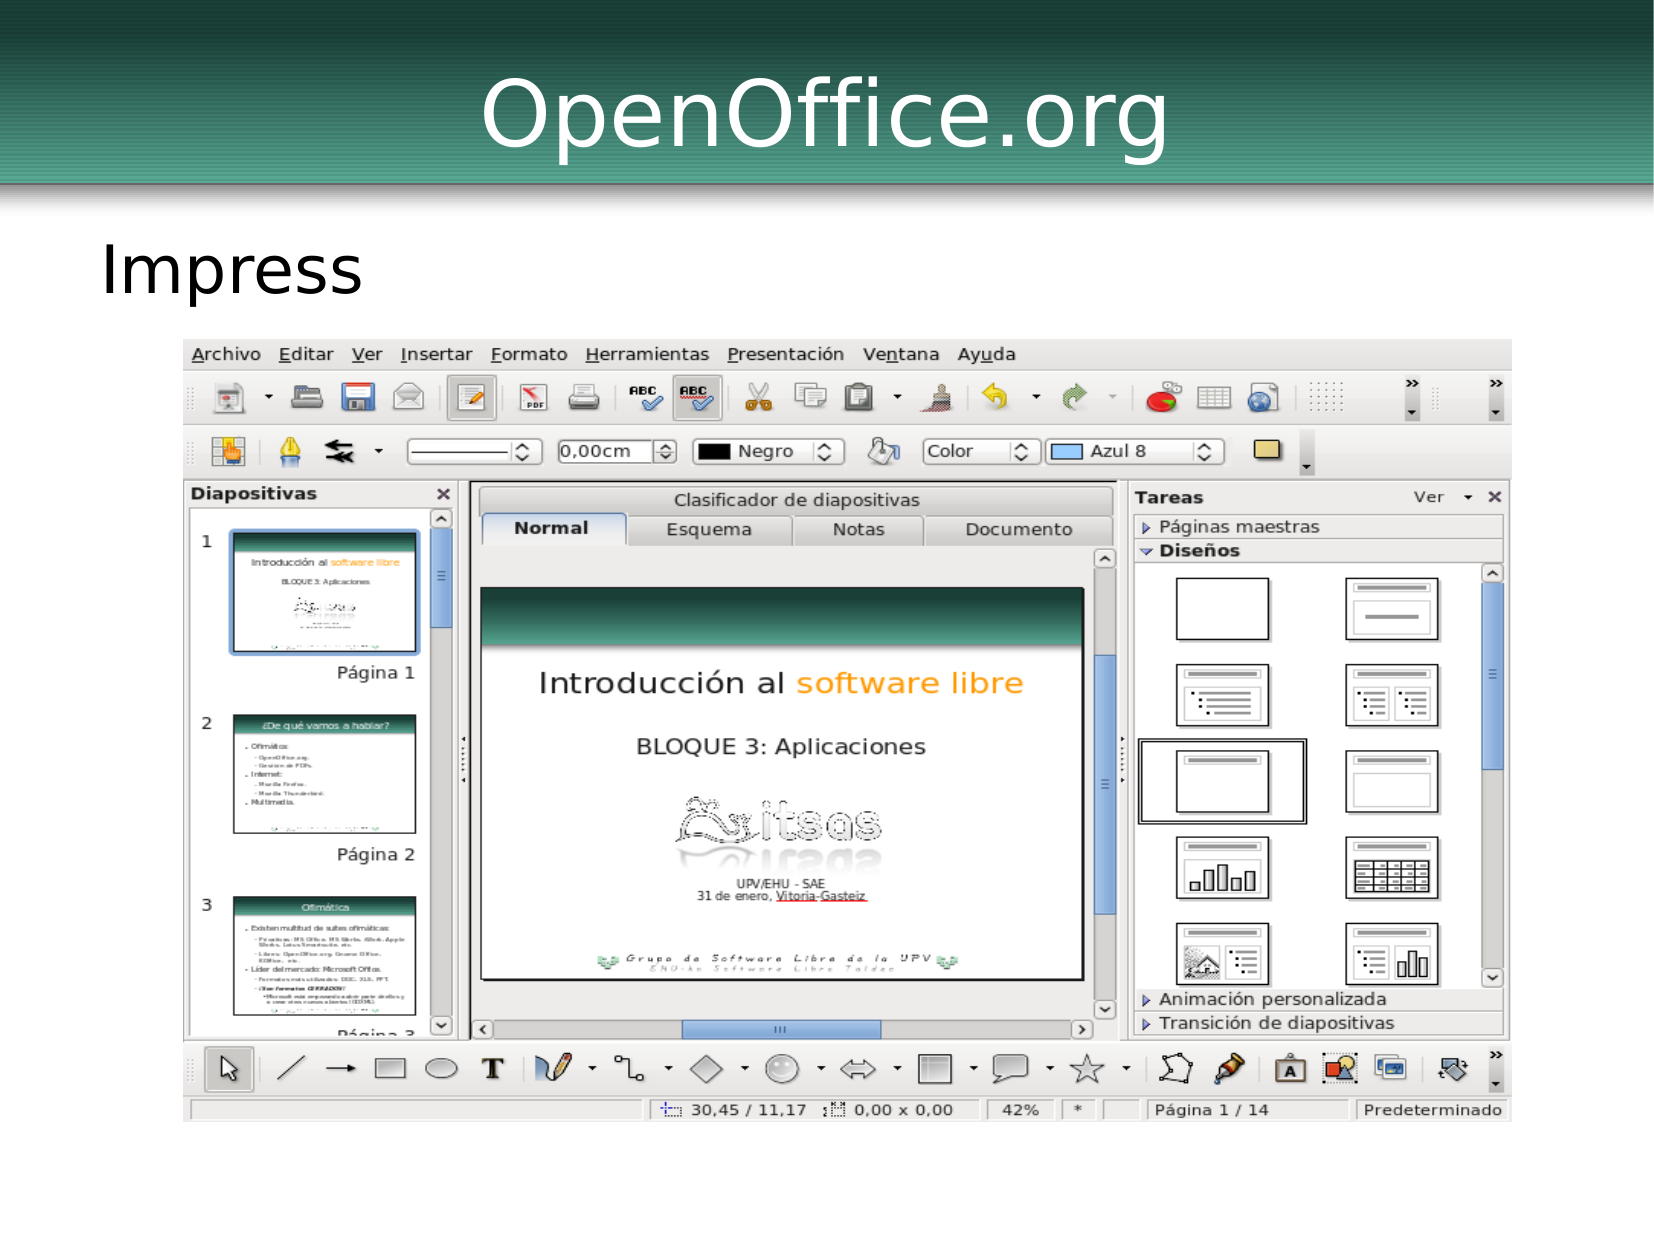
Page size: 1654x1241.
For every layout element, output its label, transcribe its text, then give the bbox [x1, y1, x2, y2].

title OpenOffice.org [82, 11, 1571, 219]
picture [0, 0, 1654, 225]
picture [183, 339, 1512, 1123]
list Impress [82, 231, 1571, 1035]
